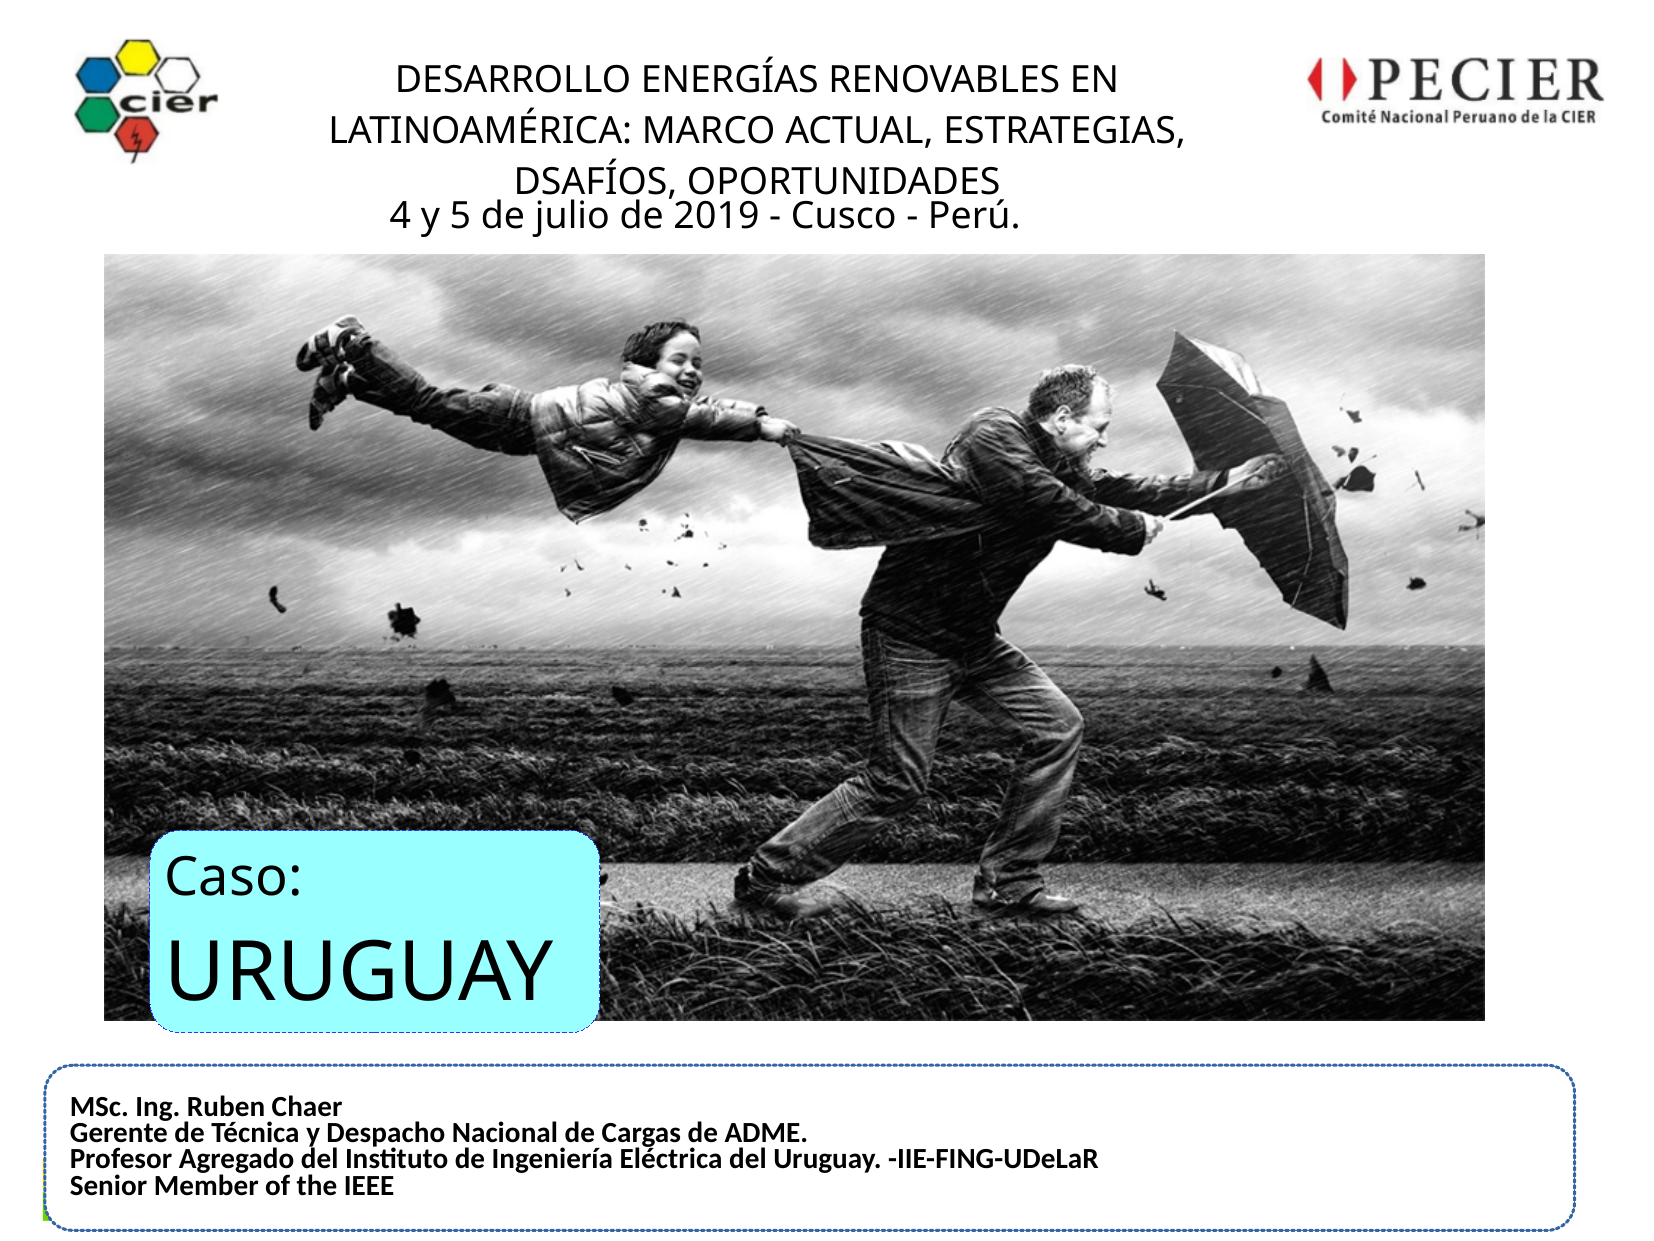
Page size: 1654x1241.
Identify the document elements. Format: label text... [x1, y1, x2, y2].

picture [1304, 46, 1614, 136]
picture [44, 15, 232, 181]
picture [104, 254, 1485, 1021]
text_box DESARROLLO ENERGÍAS RENOVABLES EN LATINOAMÉRICA: MARCO ACTUAL, ESTRATEGIAS, DSAFÍOS, OPORTUNIDADES [239, 45, 1275, 211]
text_box MSc. Ing. Ruben Chaer Gerente de Técnica y Despacho Nacional de Cargas de ADME. Profesor Agregado del Instituto de Ingeniería Eléctrica del Uruguay. -IIE-FING-UDeLaR Senior Member of the IEEE [44, 1065, 1575, 1231]
picture [41, 1157, 52, 1223]
text_box 4 y 5 de julio de 2019 - Cusco - Perú. [374, 181, 1335, 241]
text_box Caso: URUGUAY [149, 830, 600, 1006]
